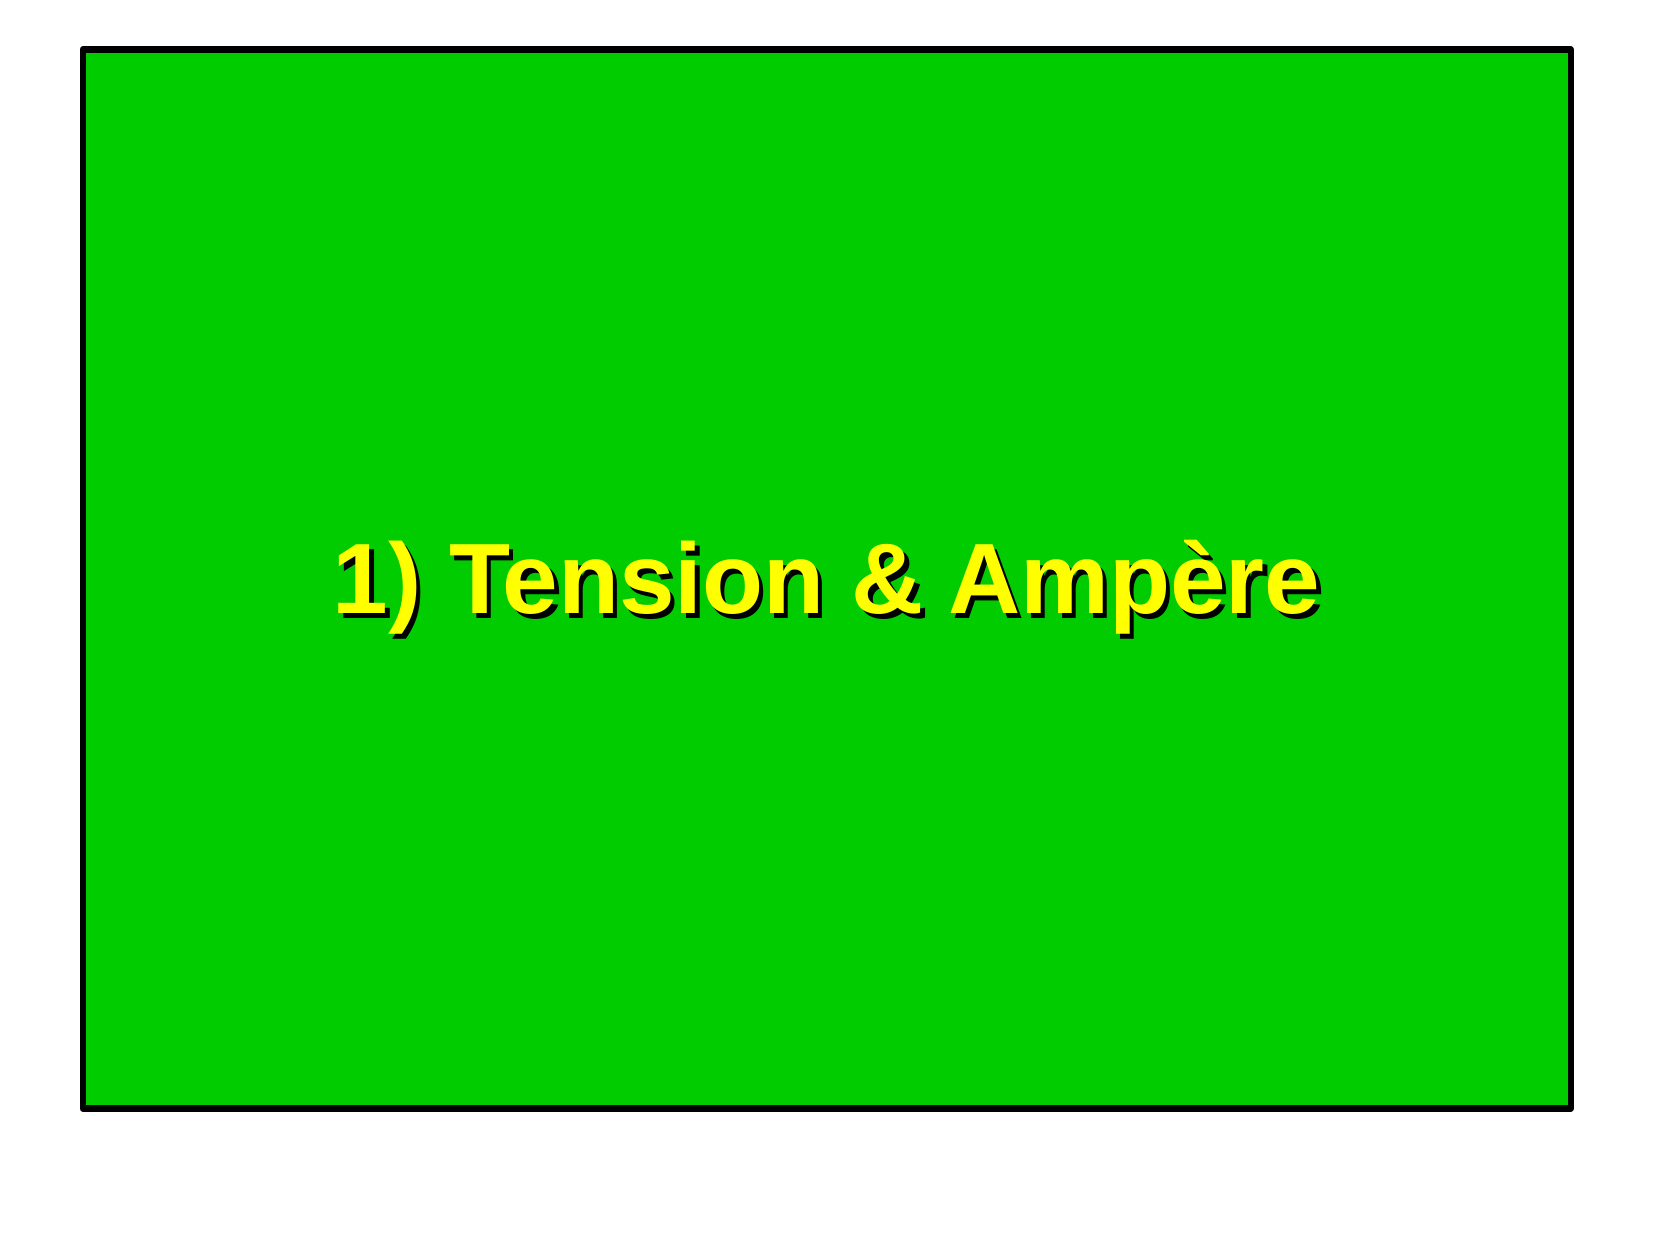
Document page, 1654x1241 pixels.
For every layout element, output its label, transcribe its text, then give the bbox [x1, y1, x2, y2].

subtitle 1) Tension & Ampère [82, 49, 1571, 1109]
